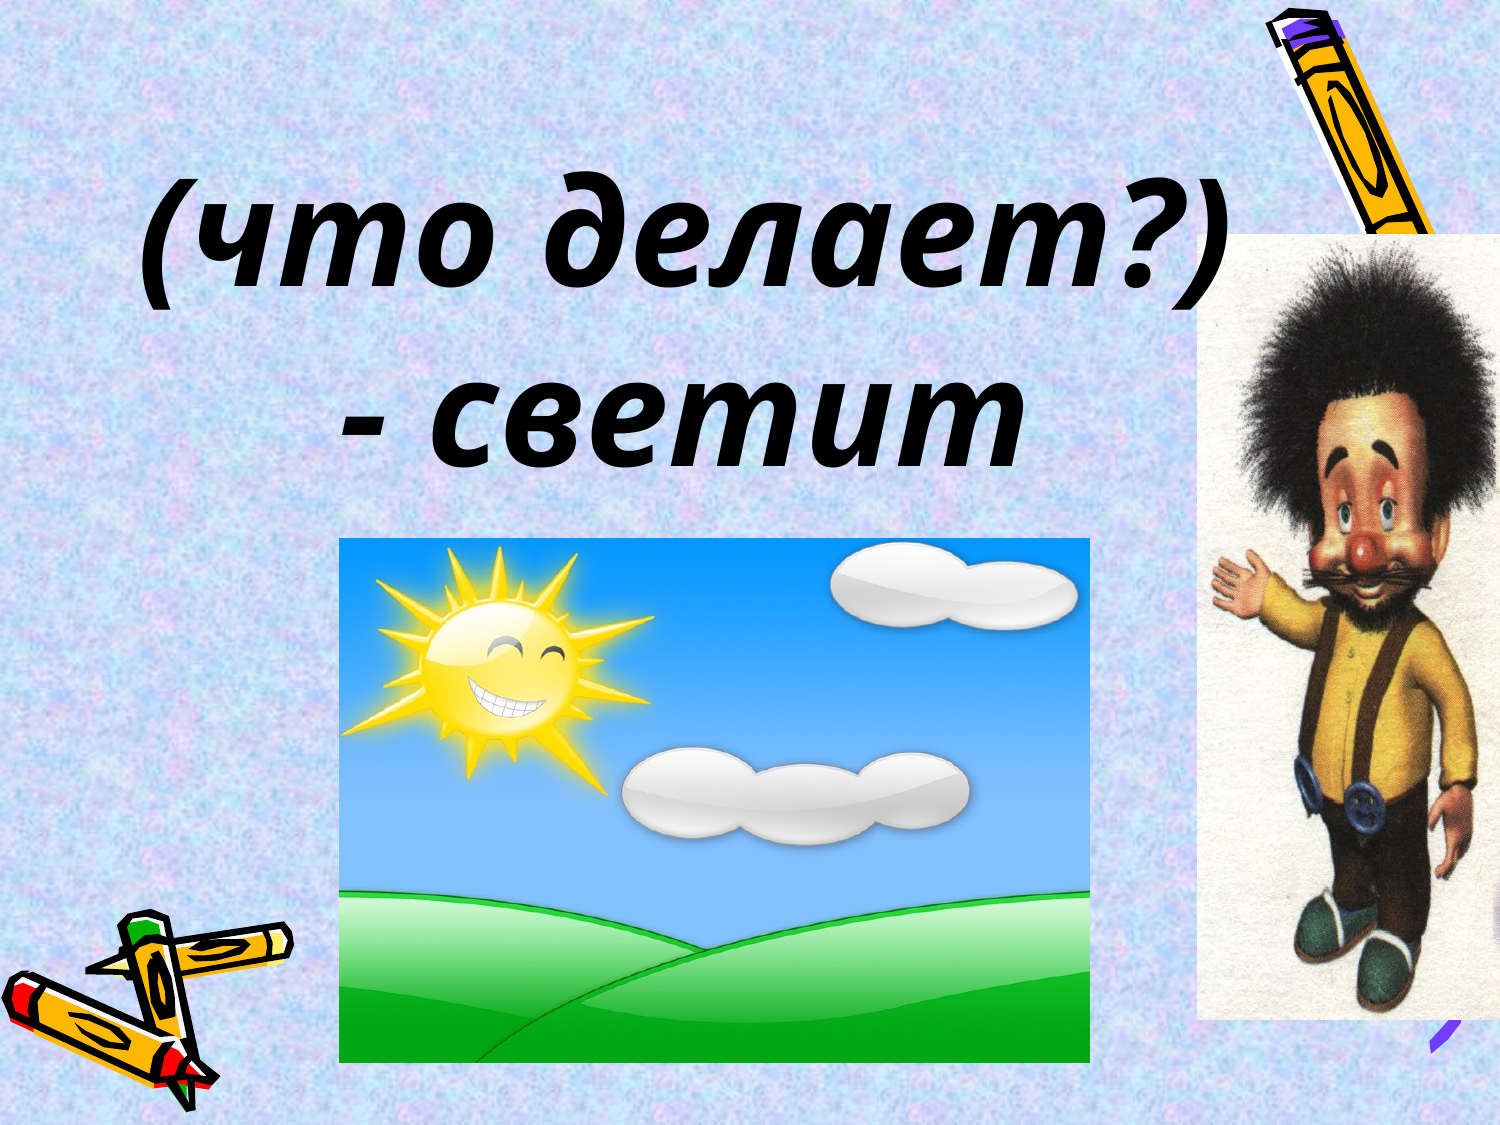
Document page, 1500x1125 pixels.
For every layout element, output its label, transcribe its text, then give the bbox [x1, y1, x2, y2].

picture [0, 0, 1500, 1125]
text_box (что делает?) - светит [117, 128, 1254, 505]
